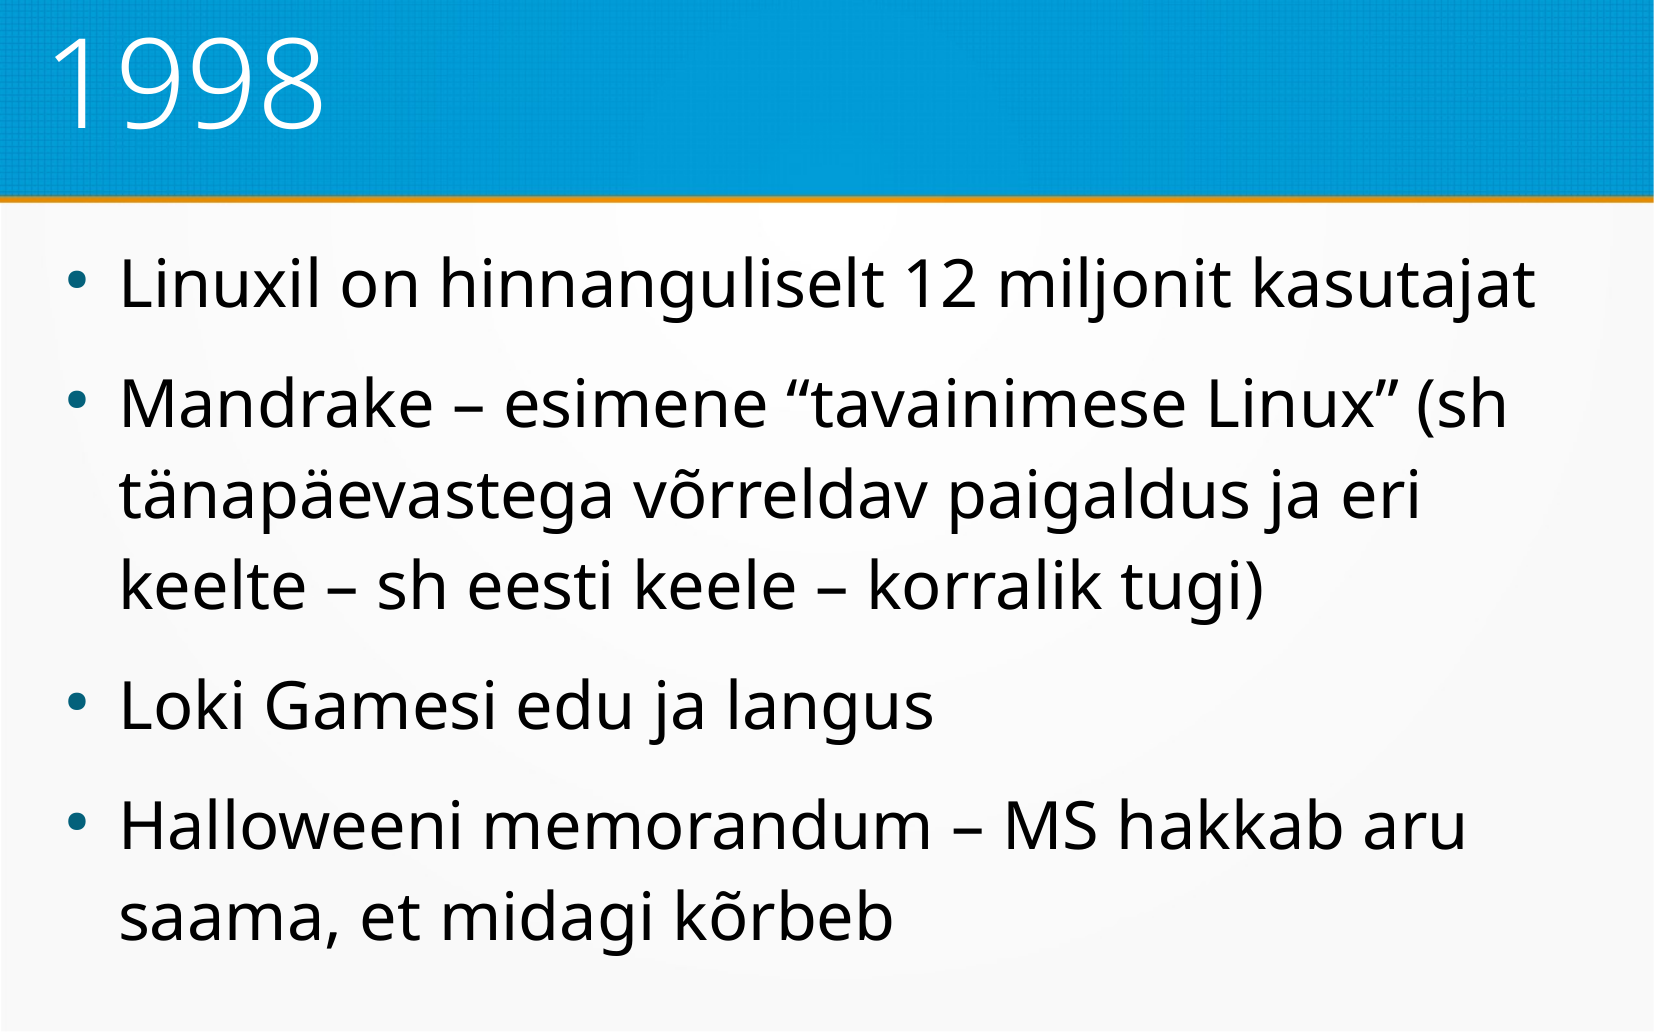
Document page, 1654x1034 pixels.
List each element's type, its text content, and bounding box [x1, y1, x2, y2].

list Linuxil on hinnanguliselt 12 miljonit kasutajat Mandrake – esimene “tavainimese Linux” (sh tänapäevastega võrreldav paigaldus ja eri keelte – sh eesti keele – korralik tugi) Loki Gamesi edu ja langus Halloweeni memorandum – MS hakkab aru saama, et midagi kõrbeb [47, 236, 1607, 1002]
title 1998 [43, 0, 1619, 166]
picture [0, 195, 1654, 1034]
